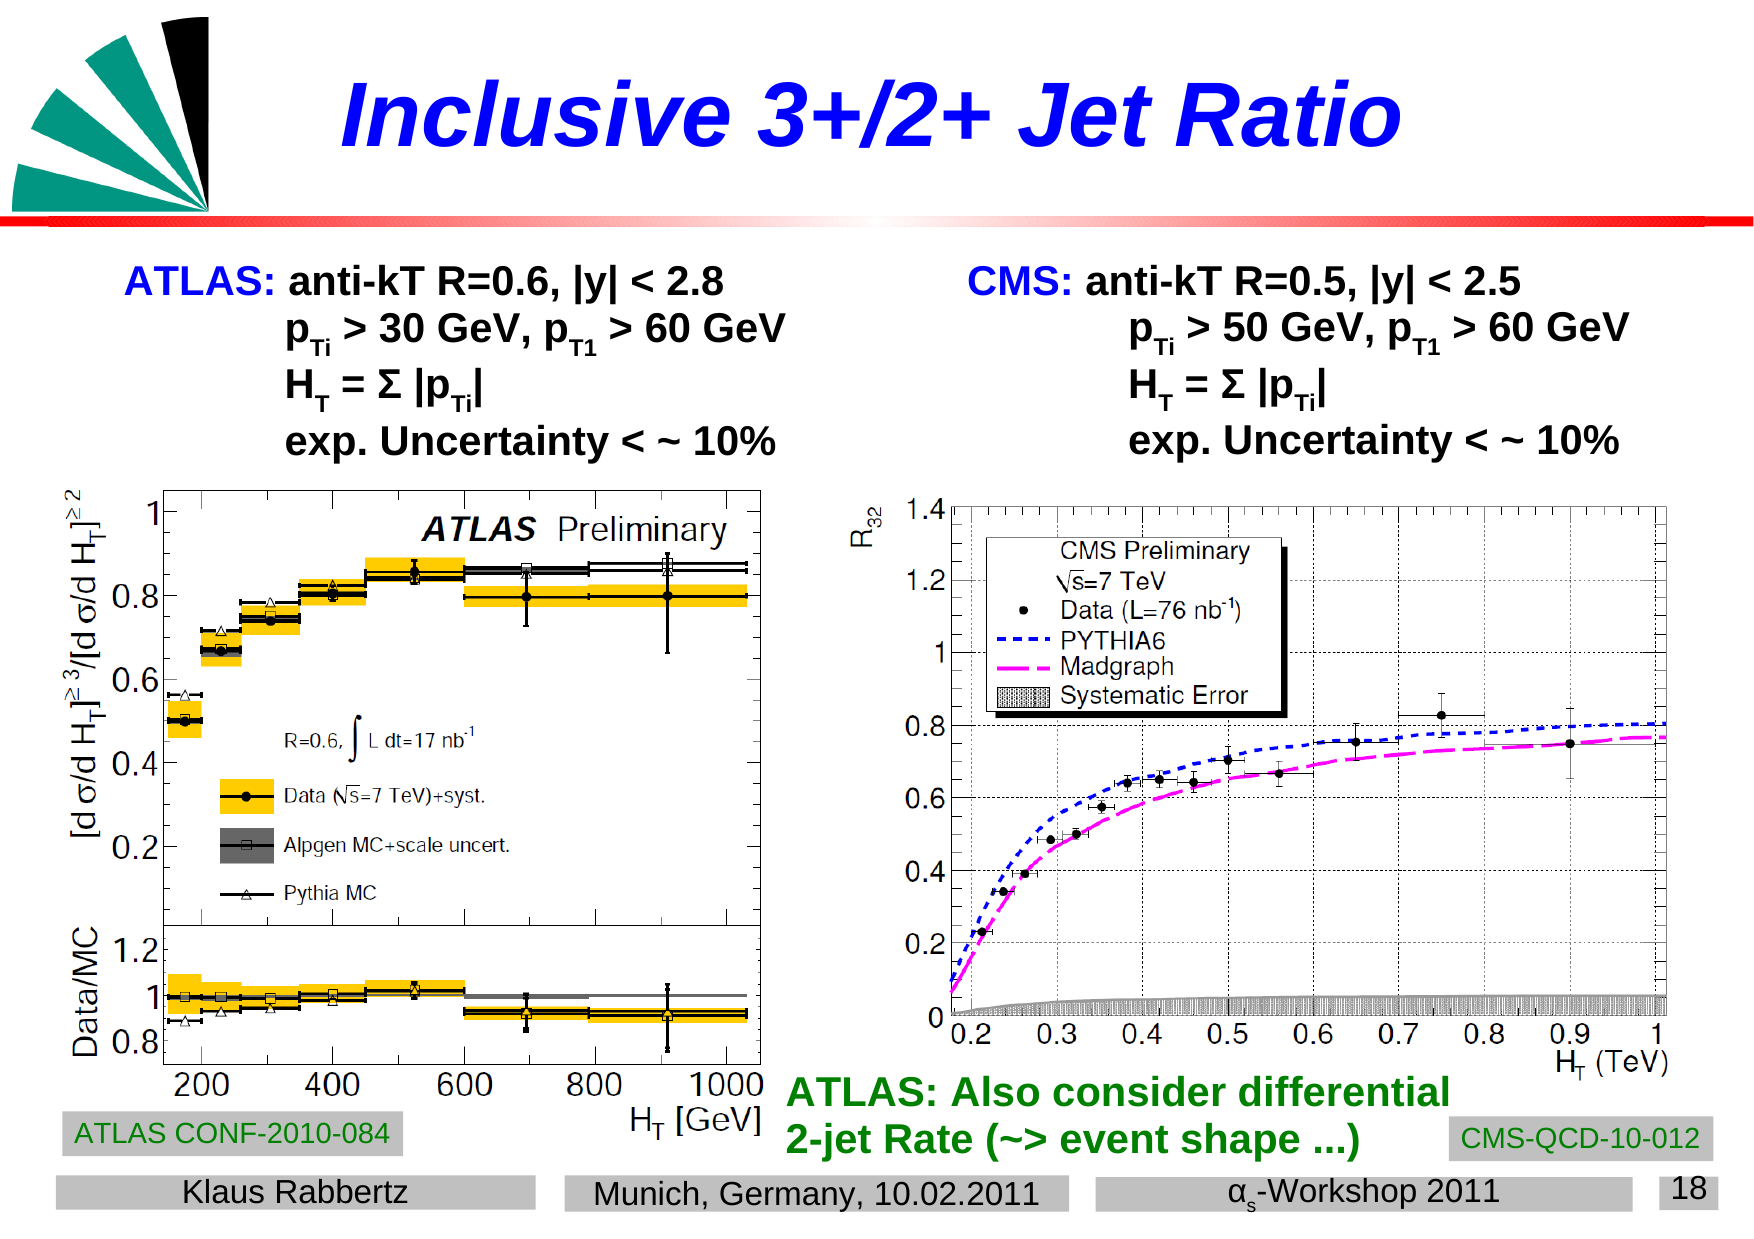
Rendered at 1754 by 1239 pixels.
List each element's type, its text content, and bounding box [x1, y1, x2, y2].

title Inclusive 3+/2+ Jet Ratio [220, 16, 1525, 213]
picture [842, 494, 1676, 1085]
text_box ATLAS: anti-kT R=0.6, |y| < 2.8 pTi > 30 GeV, pT1 > 60 GeV HT = Σ |pTi| exp. Uncertainty < ~ 10% [111, 252, 798, 470]
picture [12, 17, 209, 214]
picture [52, 476, 770, 1142]
text_box CMS: anti-kT R=0.5, |y| < 2.5 pTi > 50 GeV, pT1 > 60 GeV HT = Σ |pTi| exp. Uncertainty < ~ 10% [955, 251, 1641, 470]
text_box ATLAS: Also consider differential 2-jet Rate (~> event shape ...) [773, 1062, 1463, 1168]
text_box CMS-QCD-10-012 [1463, 1116, 1714, 1162]
text_box ATLAS CONF-2010-084 [62, 1111, 404, 1157]
